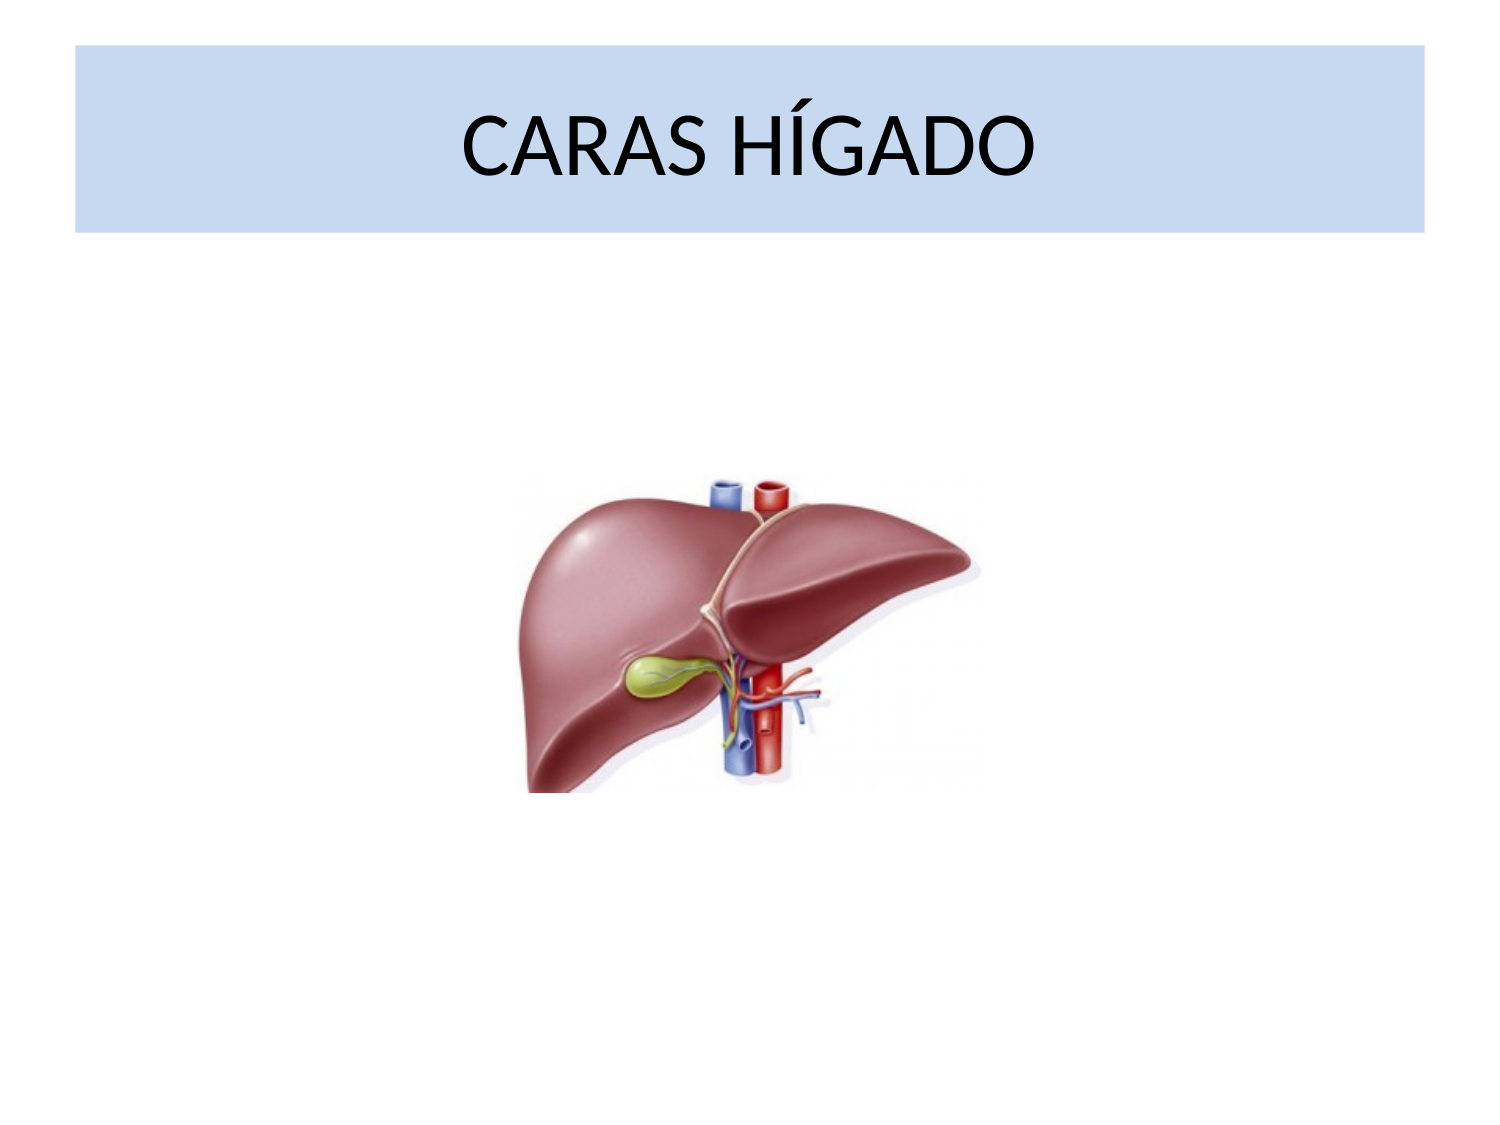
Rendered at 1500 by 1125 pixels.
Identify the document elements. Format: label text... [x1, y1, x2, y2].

title CARAS HÍGADO [75, 45, 1425, 233]
picture [515, 474, 985, 794]
